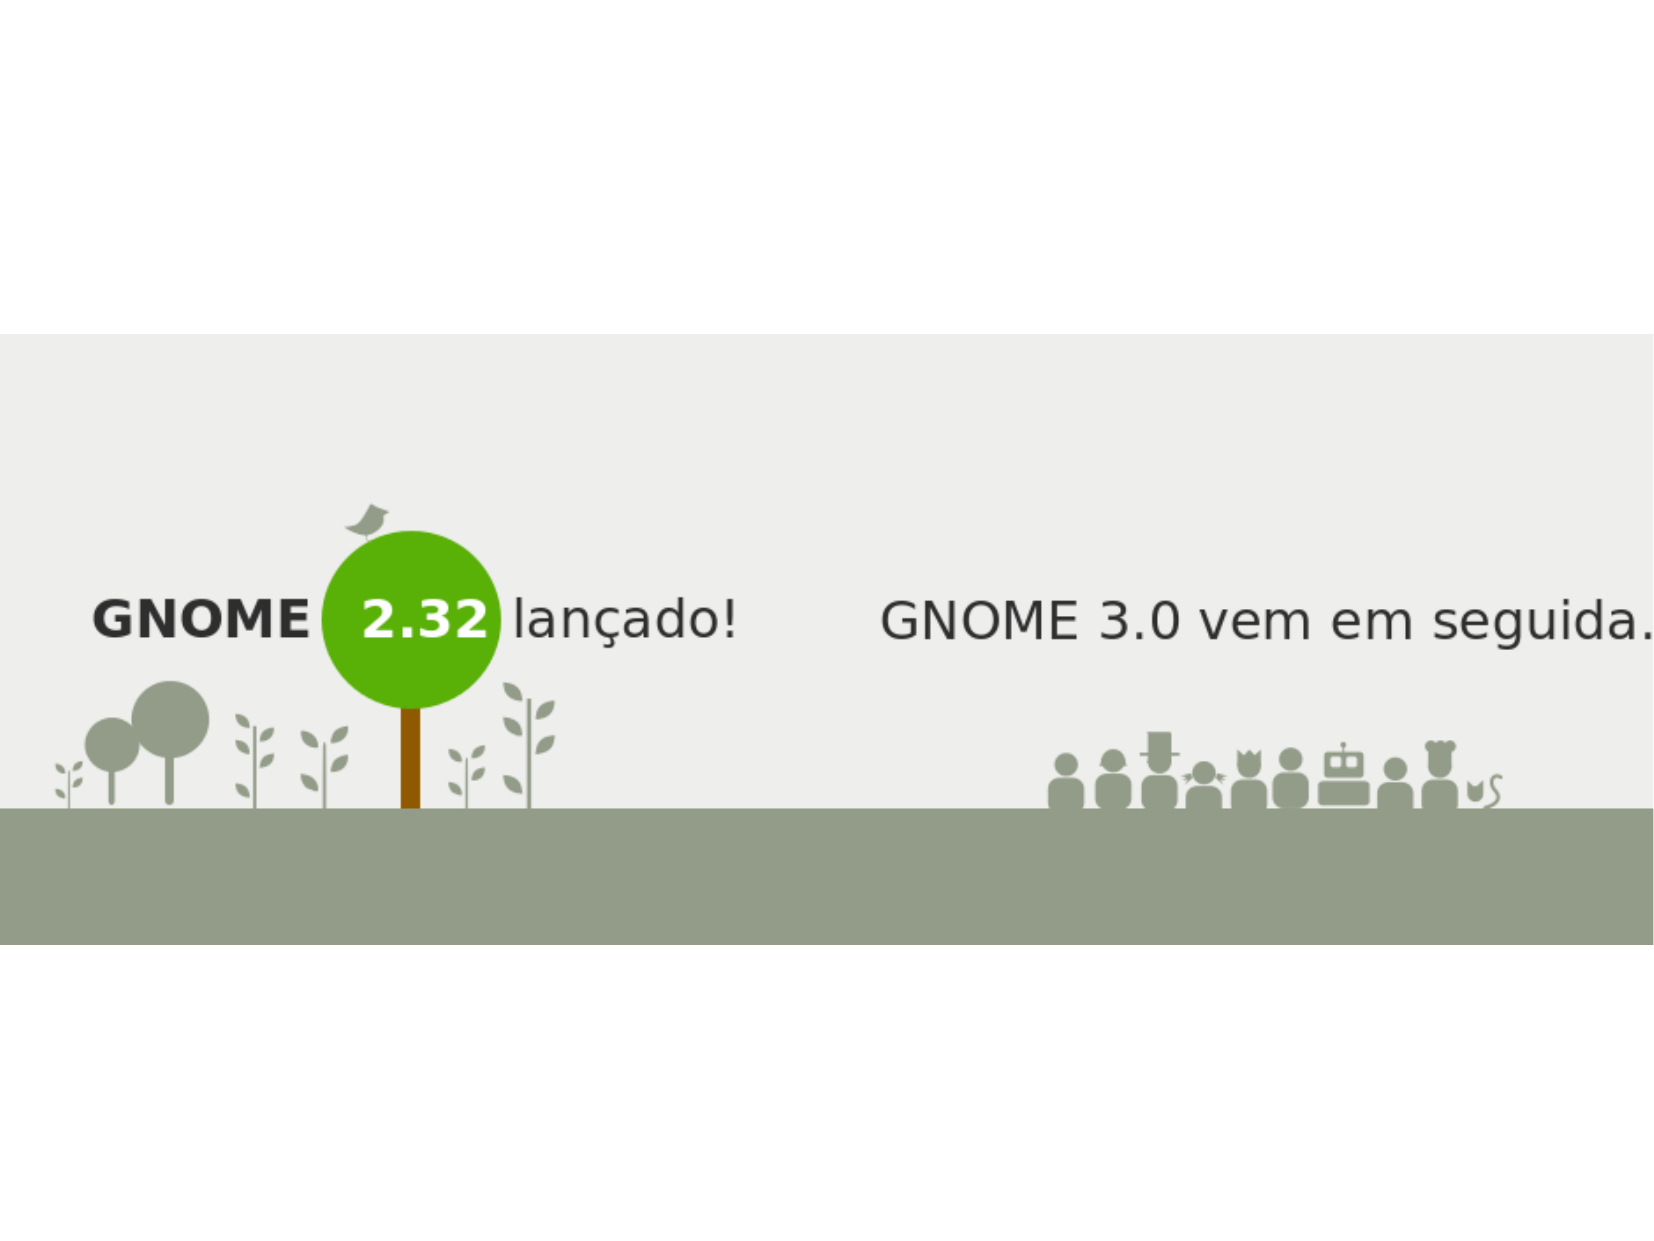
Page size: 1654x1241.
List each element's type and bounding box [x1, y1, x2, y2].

picture [0, 334, 1654, 945]
